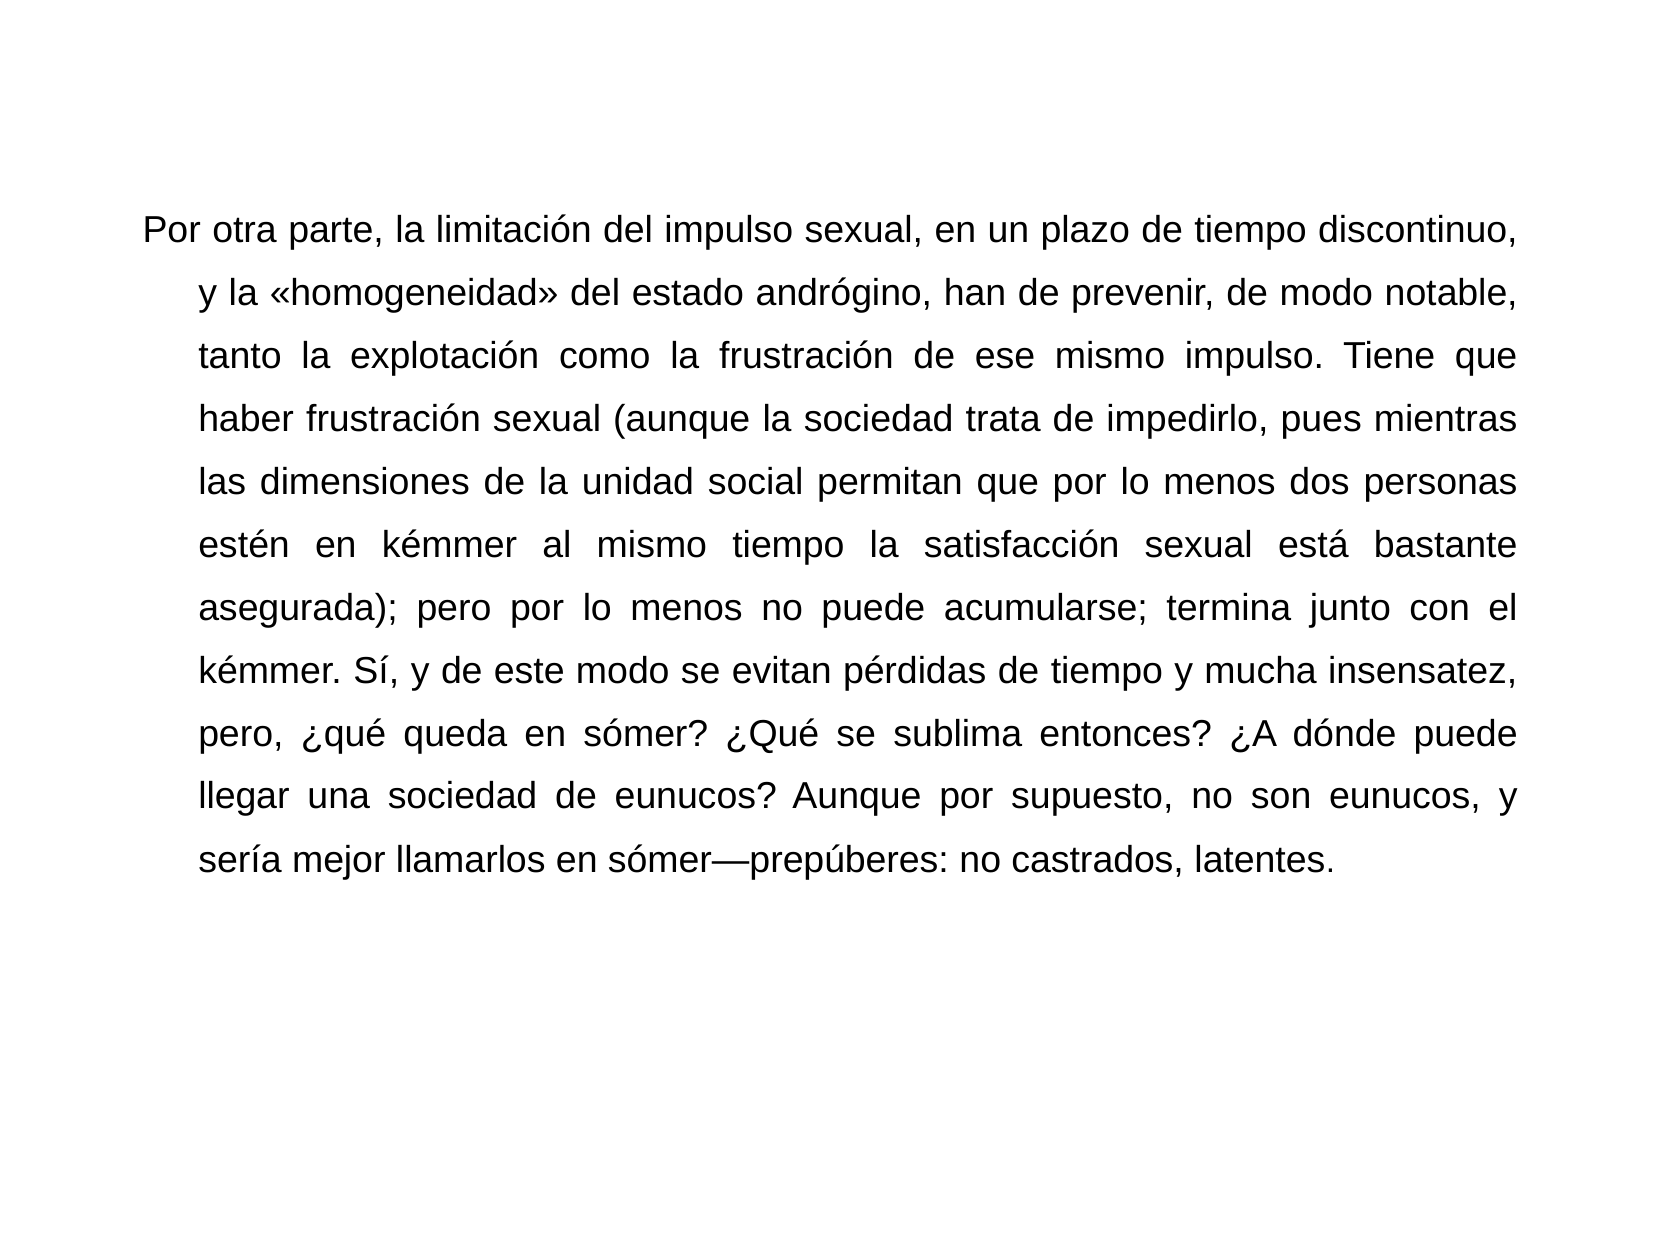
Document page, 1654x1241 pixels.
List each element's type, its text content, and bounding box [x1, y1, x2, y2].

text_box Por otra parte, la limitación del impulso sexual, en un plazo de tiempo discontinuo, y la «homogeneidad» del estado andrógino, han de prevenir, de modo notable, tanto la explotación como la frustración de ese mismo impulso. Tiene que haber frustración sexual (aunque la sociedad trata de impedirlo, pues mientras las dimensiones de la unidad social permitan que por lo menos dos personas estén en kémmer al mismo tiempo la satisfacción sexual está bastante asegurada); pero por lo menos no puede acumularse; termina junto con el kémmer. Sí, y de este modo se evitan pérdidas de tiempo y mucha insensatez, pero, ¿qué queda en sómer? ¿Qué se sublima entonces? ¿A dónde puede llegar una sociedad de eunucos? Aunque por supuesto, no son eunucos, y sería mejor llamarlos en sómer—prepúberes: no castrados, latentes. [124, 177, 1536, 983]
